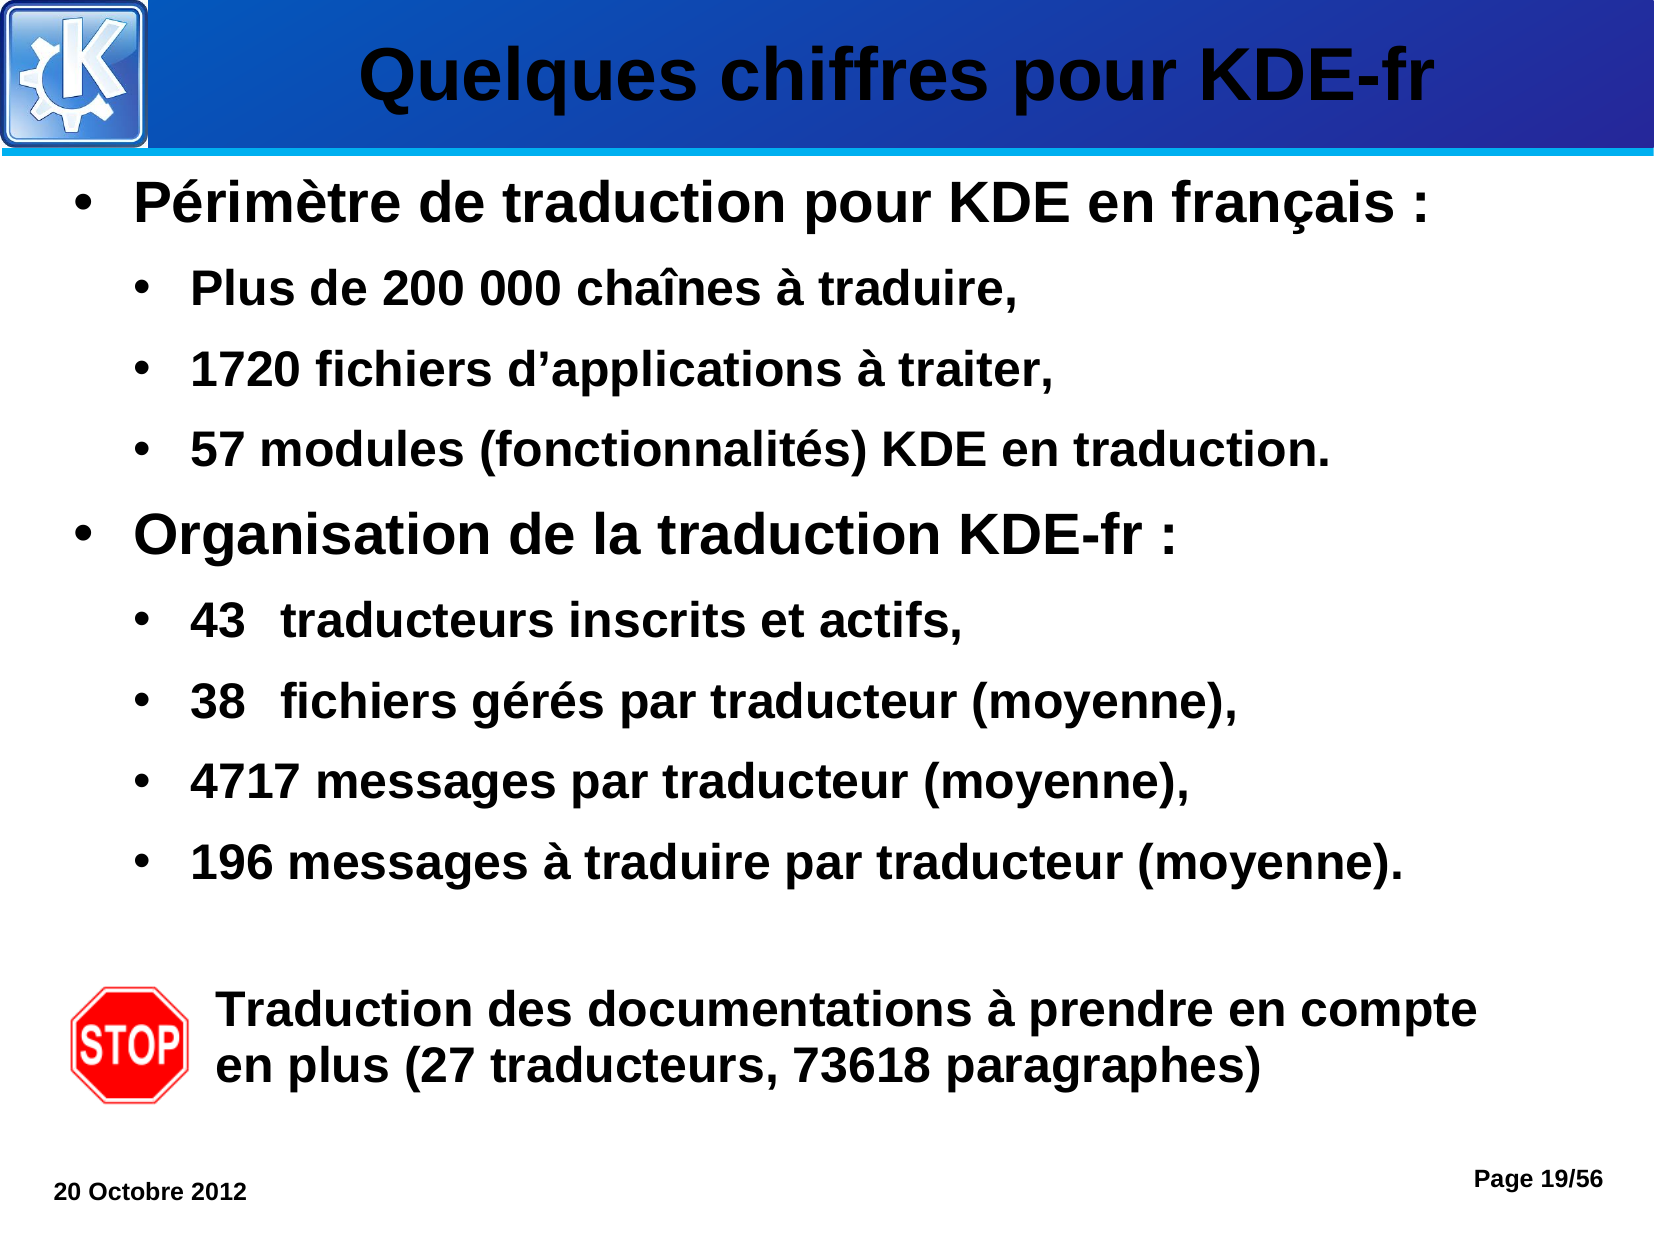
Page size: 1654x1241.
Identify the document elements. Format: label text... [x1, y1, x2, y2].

picture [0, 0, 141, 148]
text_box Quelques chiffres pour KDE-fr [141, 0, 1654, 148]
picture [70, 986, 190, 1105]
text_box Traduction des documentations à prendre en compte en plus (27 traducteurs, 73618 paragraphes) [200, 974, 1548, 1158]
text_box Périmètre de traduction pour KDE en français : Plus de 200 000 chaînes à traduire, 1720 fichiers d’applications à traiter, 57 modules (fonctionnalités) KDE en traduction. Organisation de la traduction KDE-fr : 43 traducteurs inscrits et actifs, 38 fichiers gérés par traducteur (moyenne), 4717 messages par traducteur (moyenne), 196 messages à traduire par traducteur (moyenne). [59, 159, 1618, 916]
